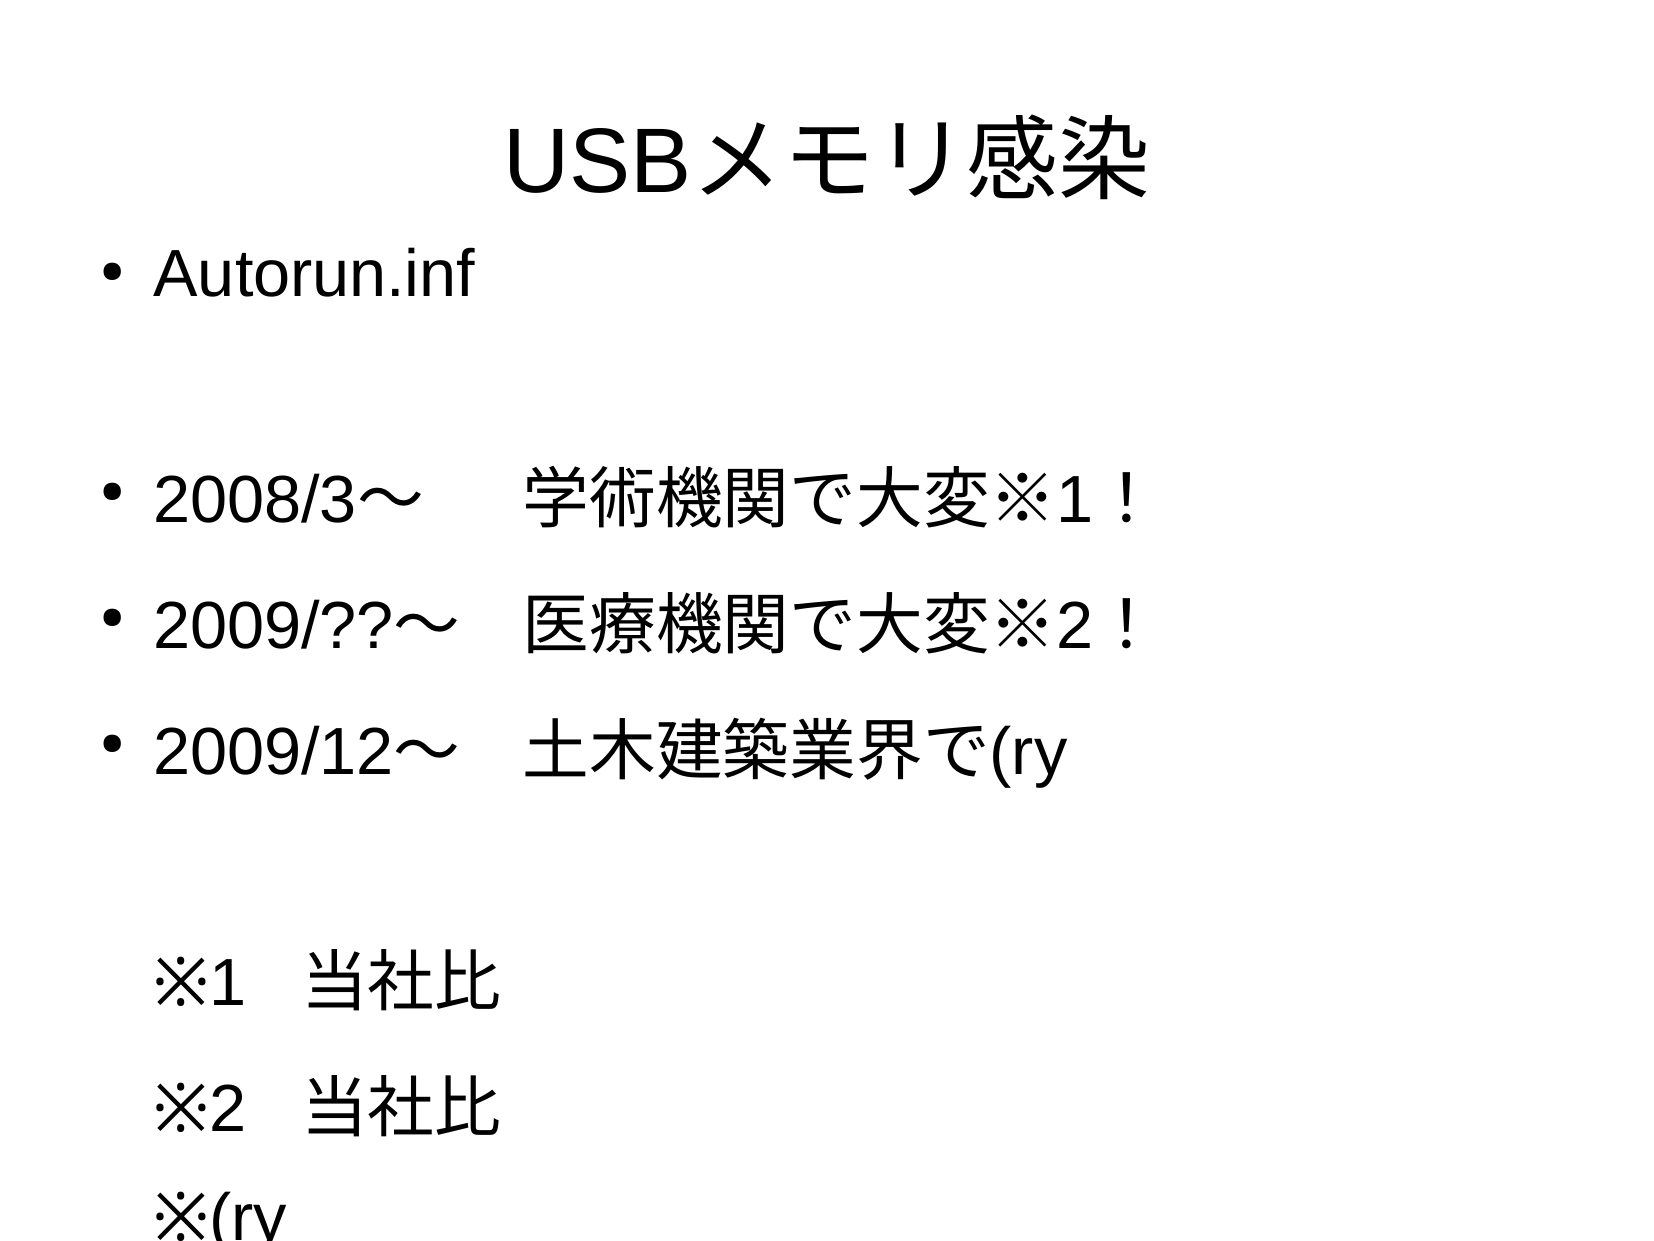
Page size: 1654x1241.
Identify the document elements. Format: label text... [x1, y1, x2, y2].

title USBメモリ感染 [82, 56, 1571, 236]
list Autorun.inf 2008/3〜 学術機関で大変※1！ 2009/??〜 医療機関で大変※2！ 2009/12〜 土木建築業界で(ry ※1 当社比 ※2 当社比 ※(ry [82, 236, 1571, 1241]
